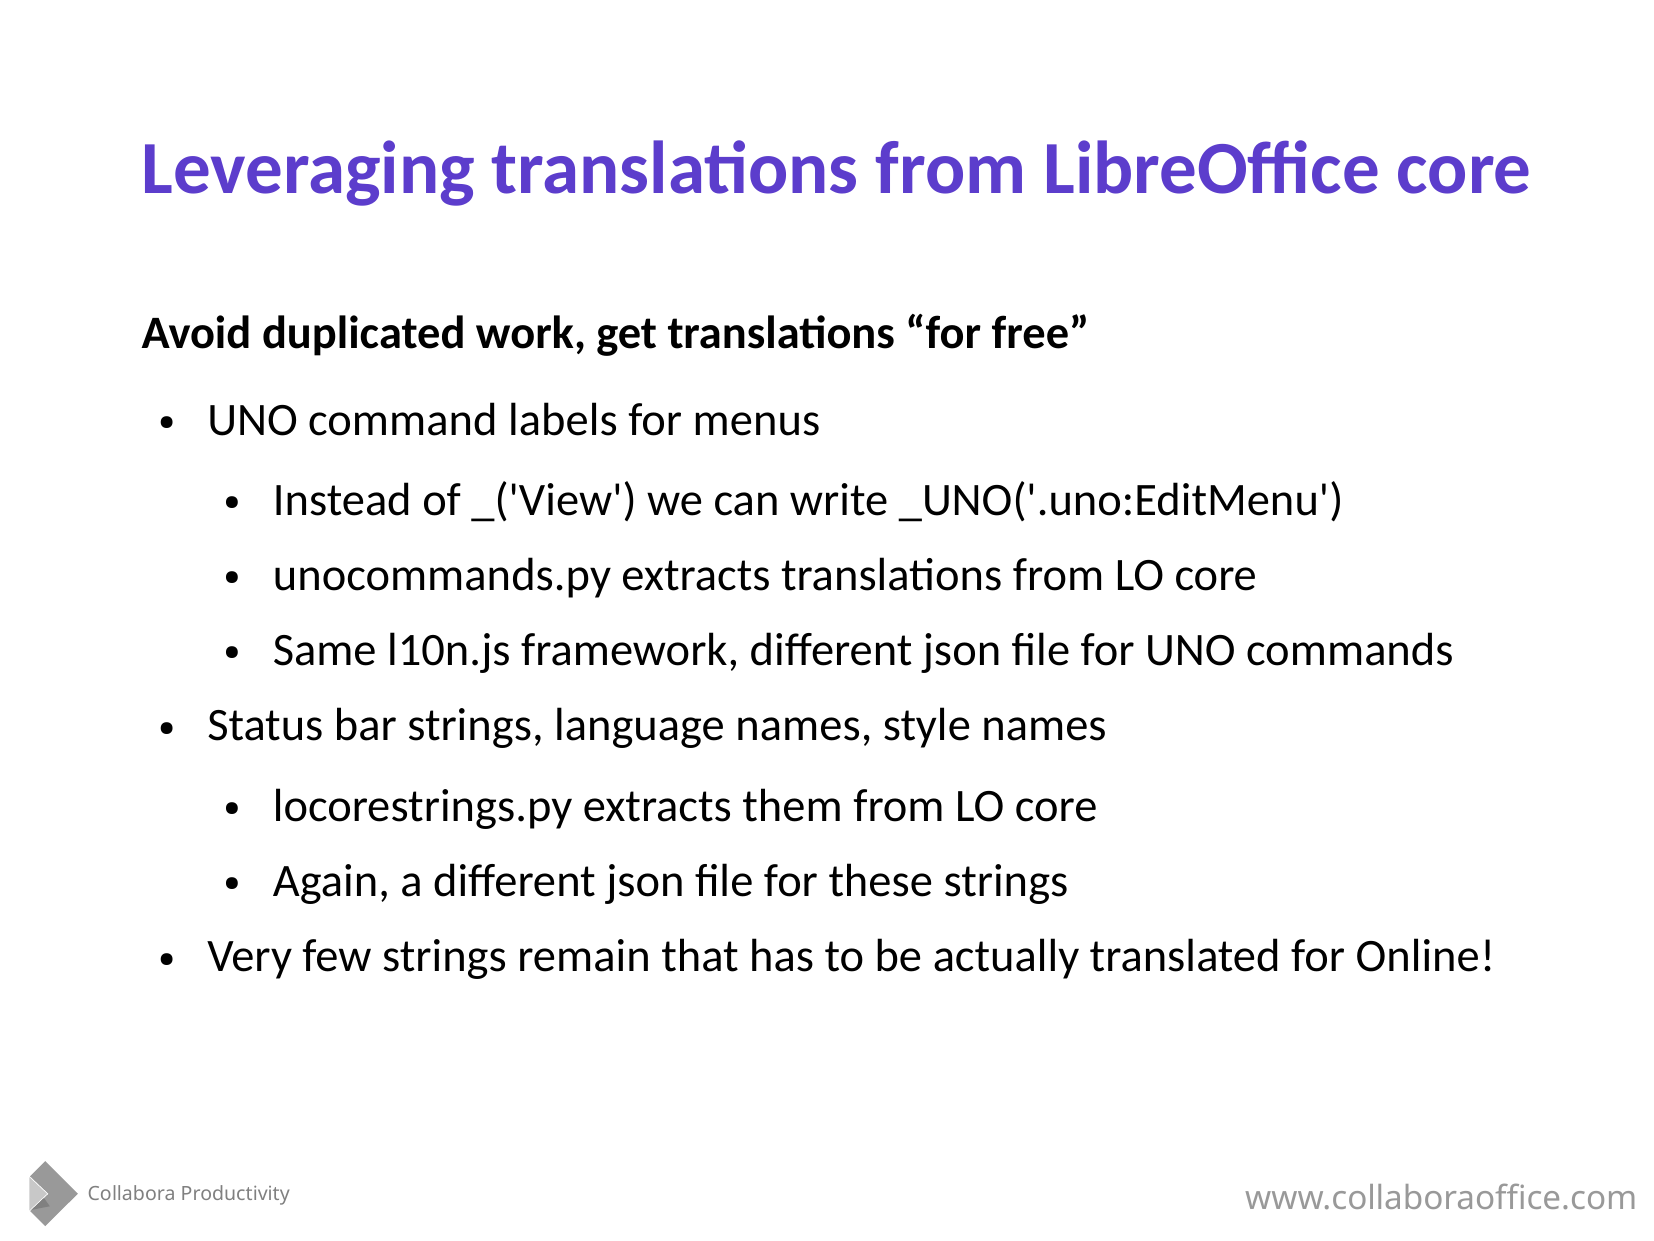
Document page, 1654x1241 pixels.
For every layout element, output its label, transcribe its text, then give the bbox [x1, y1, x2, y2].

list Avoid duplicated work, get translations “for free” UNO command labels for menus Instead of _('View') we can write _UNO('.uno:EditMenu') unocommands.py extracts translations from LO core Same l10n.js framework, different json file for UNO commands Status bar strings, language names, style names locorestrings.py extracts them from LO core Again, a different json file for these strings Very few strings remain that has to be actually translated for Online! [141, 302, 1512, 1130]
title Leveraging translations from LibreOffice core [141, 137, 1571, 213]
